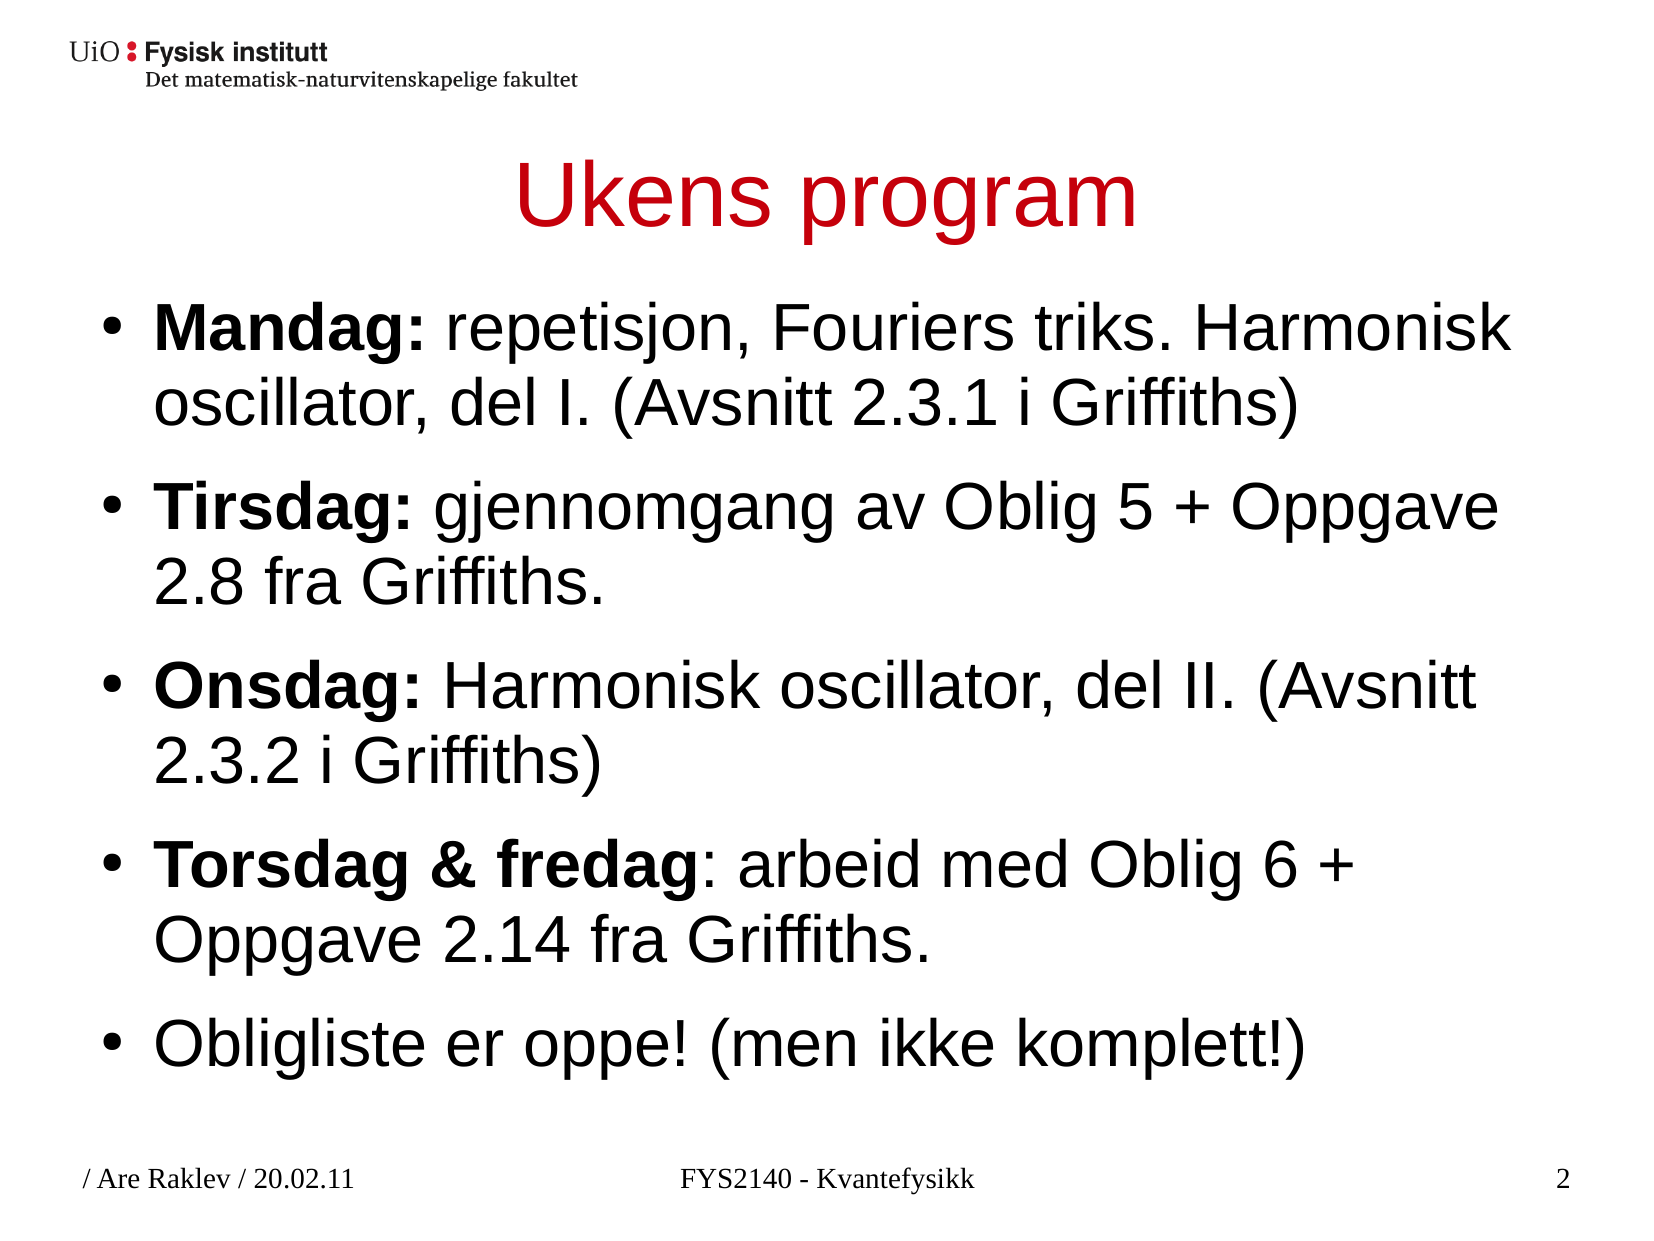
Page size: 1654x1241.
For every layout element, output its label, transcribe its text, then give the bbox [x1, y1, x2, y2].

list Mandag: repetisjon, Fouriers triks. Harmonisk oscillator, del I. (Avsnitt 2.3.1 i Griffiths) Tirsdag: gjennomgang av Oblig 5 + Oppgave 2.8 fra Griffiths. Onsdag: Harmonisk oscillator, del II. (Avsnitt 2.3.2 i Griffiths) Torsdag & fredag: arbeid med Oblig 6 + Oppgave 2.14 fra Griffiths. Obligliste er oppe! (men ikke komplett!) [82, 290, 1613, 1094]
title Ukens program [82, 90, 1571, 290]
picture [68, 37, 581, 93]
